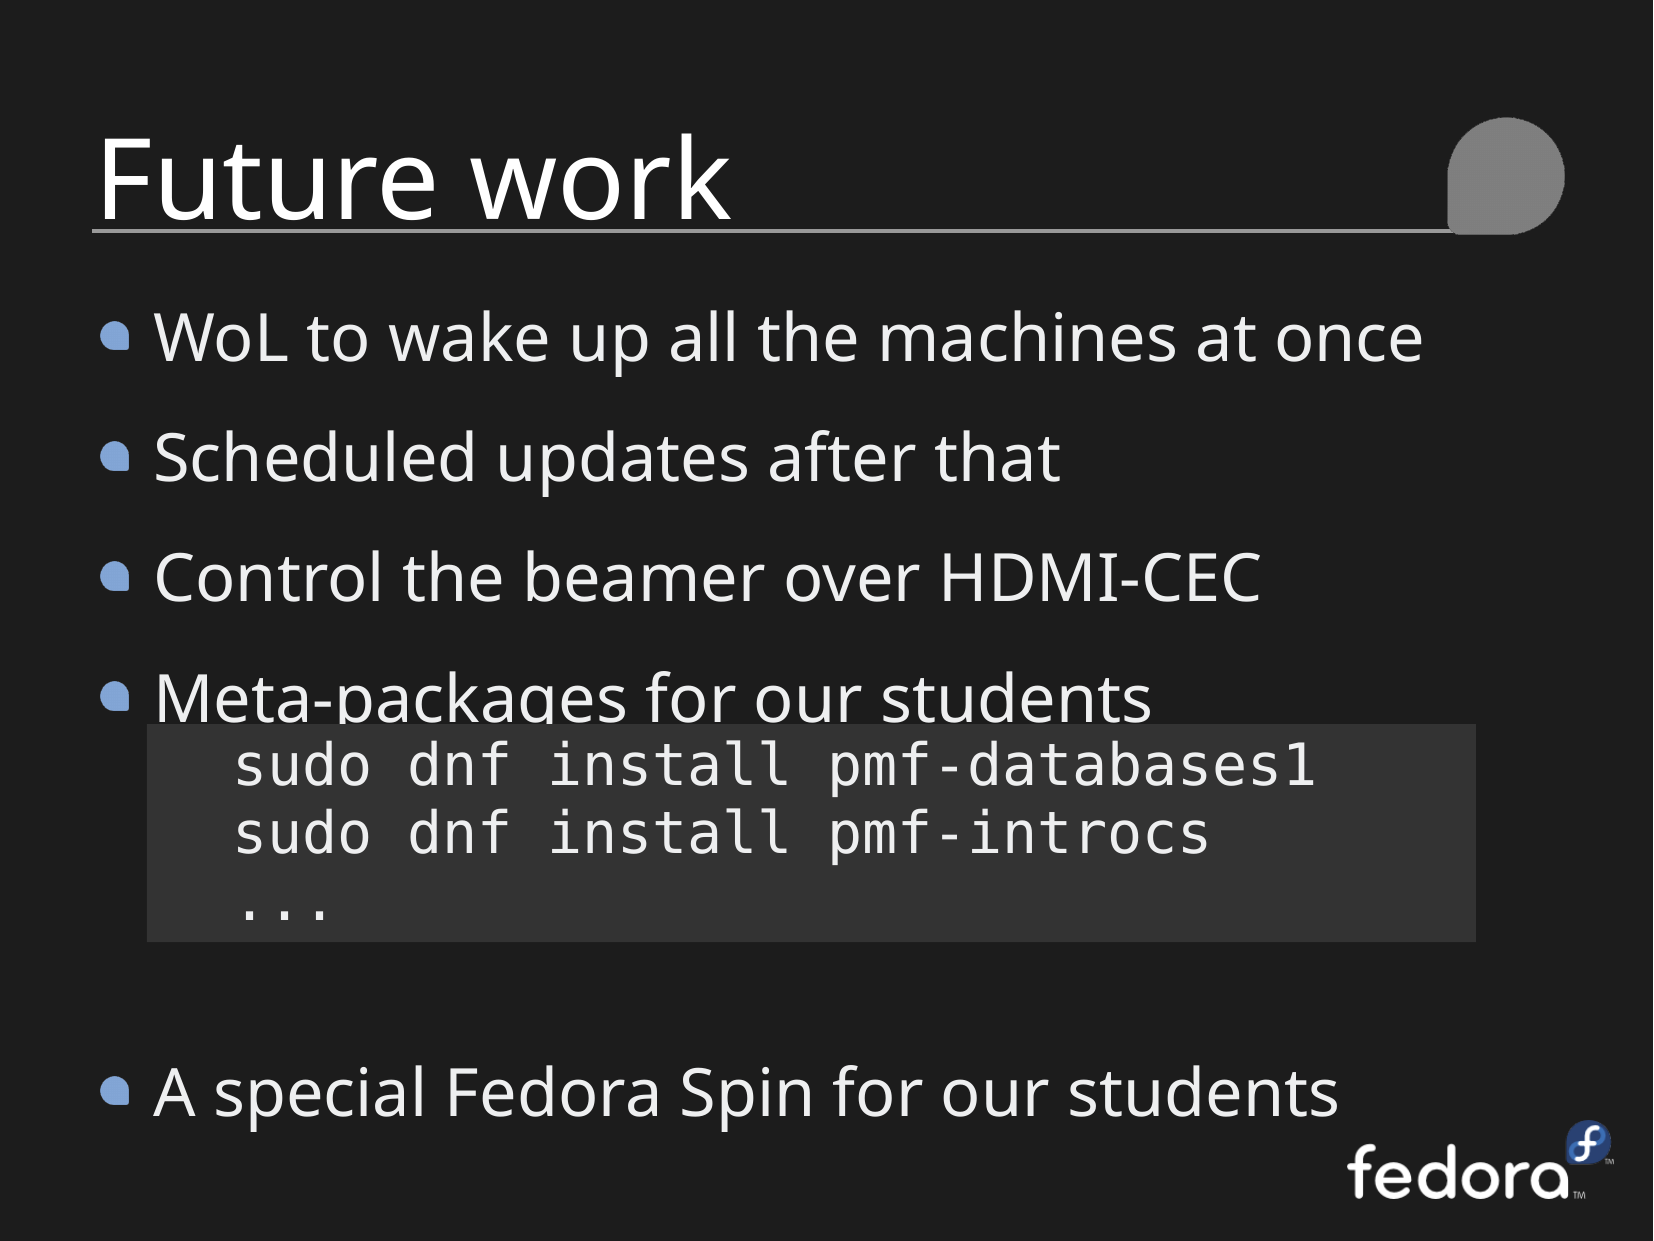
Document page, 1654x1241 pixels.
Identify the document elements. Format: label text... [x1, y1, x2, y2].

list WoL to wake up all the machines at once Scheduled updates after that Control the beamer over HDMI-CEC Meta-packages for our students A special Fedora Spin for our students [82, 290, 1571, 1175]
picture [1347, 1120, 1614, 1199]
title Future work [94, 100, 1425, 251]
picture [1447, 117, 1565, 235]
text_box sudo dnf install pmf-databases1 sudo dnf install pmf-introcs ... [146, 724, 1476, 942]
